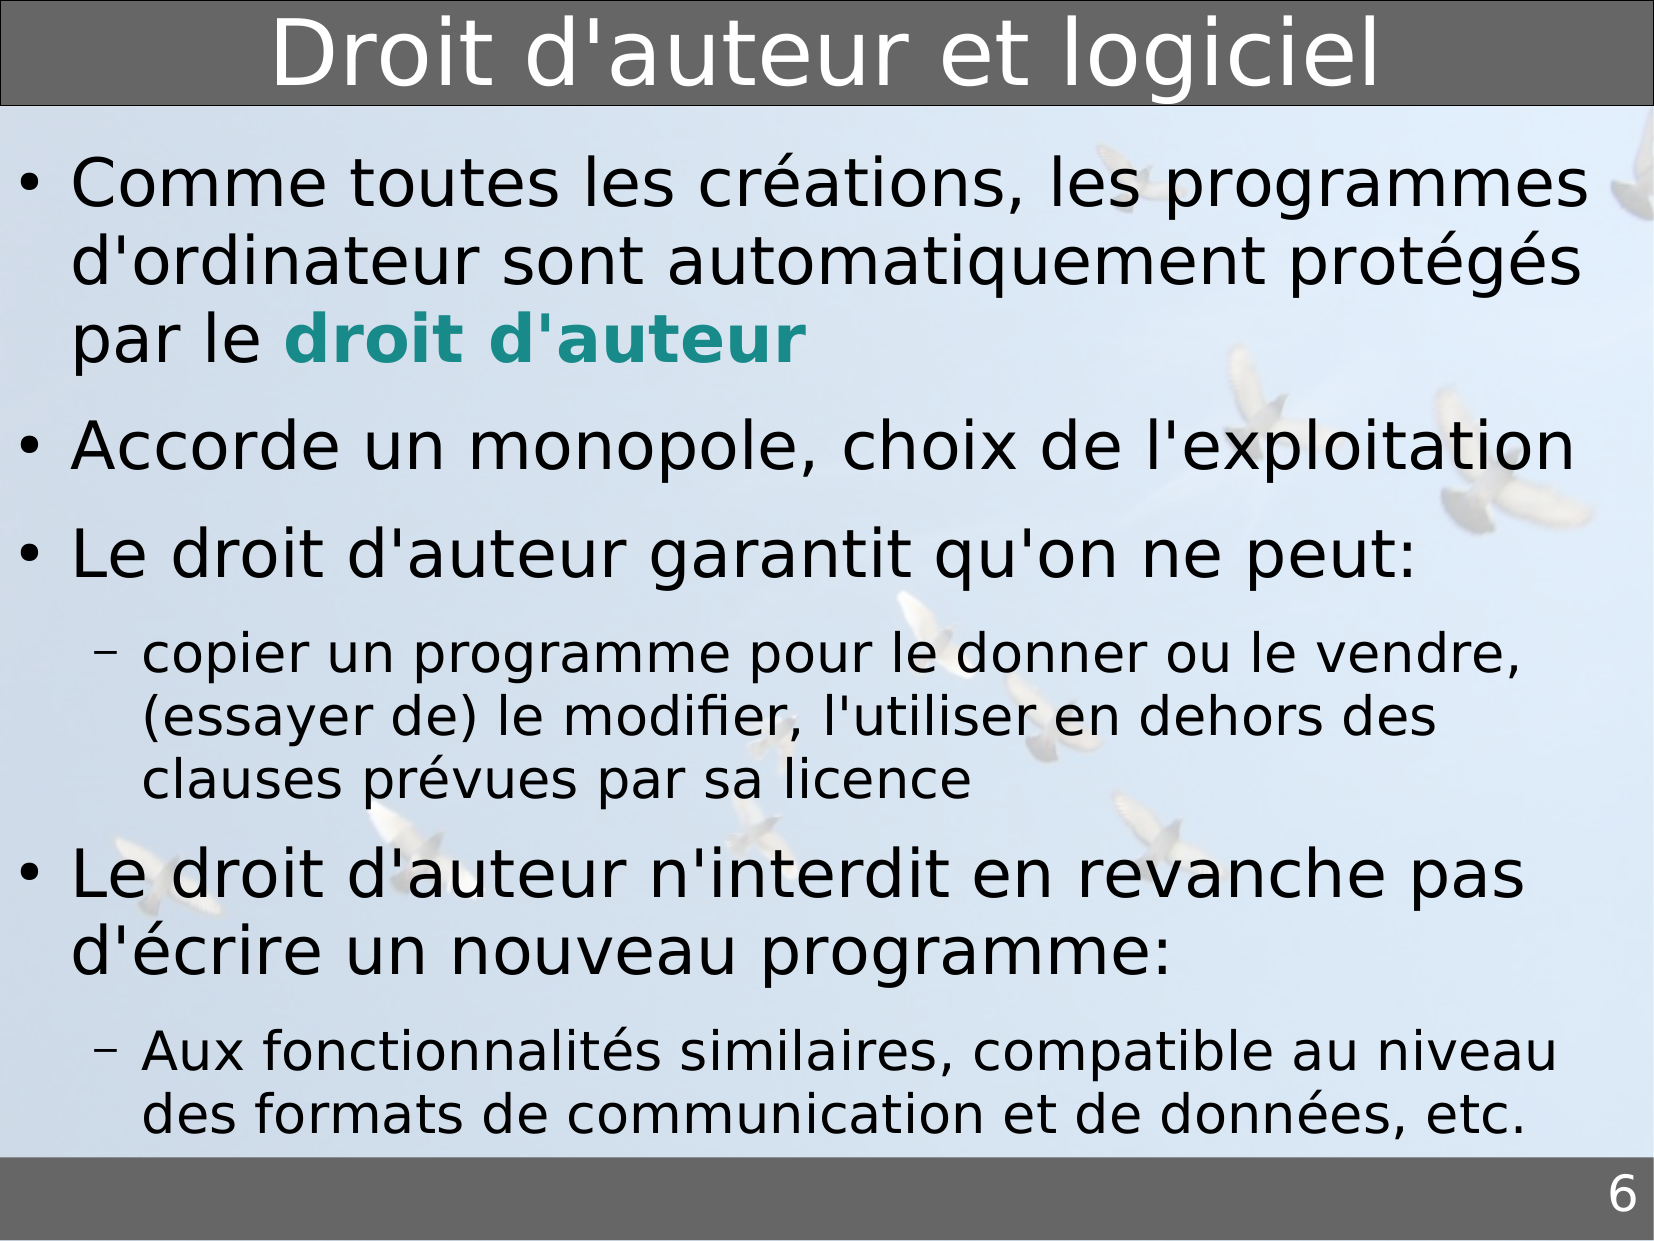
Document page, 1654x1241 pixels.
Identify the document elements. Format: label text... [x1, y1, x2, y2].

list Comme toutes les créations, les programmes d'ordinateur sont automatiquement protégés par le droit d'auteur Accorde un monopole, choix de l'exploitation Le droit d'auteur garantit qu'on ne peut: copier un programme pour le donner ou le vendre, (essayer de) le modifier, l'utiliser en dehors des clauses prévues par sa licence Le droit d'auteur n'interdit en revanche pas d'écrire un nouveau programme: Aux fonctionnalités similaires, compatible au niveau des formats de communication et de données, etc. [0, 144, 1654, 1153]
title Droit d'auteur et logiciel [0, 0, 1654, 108]
